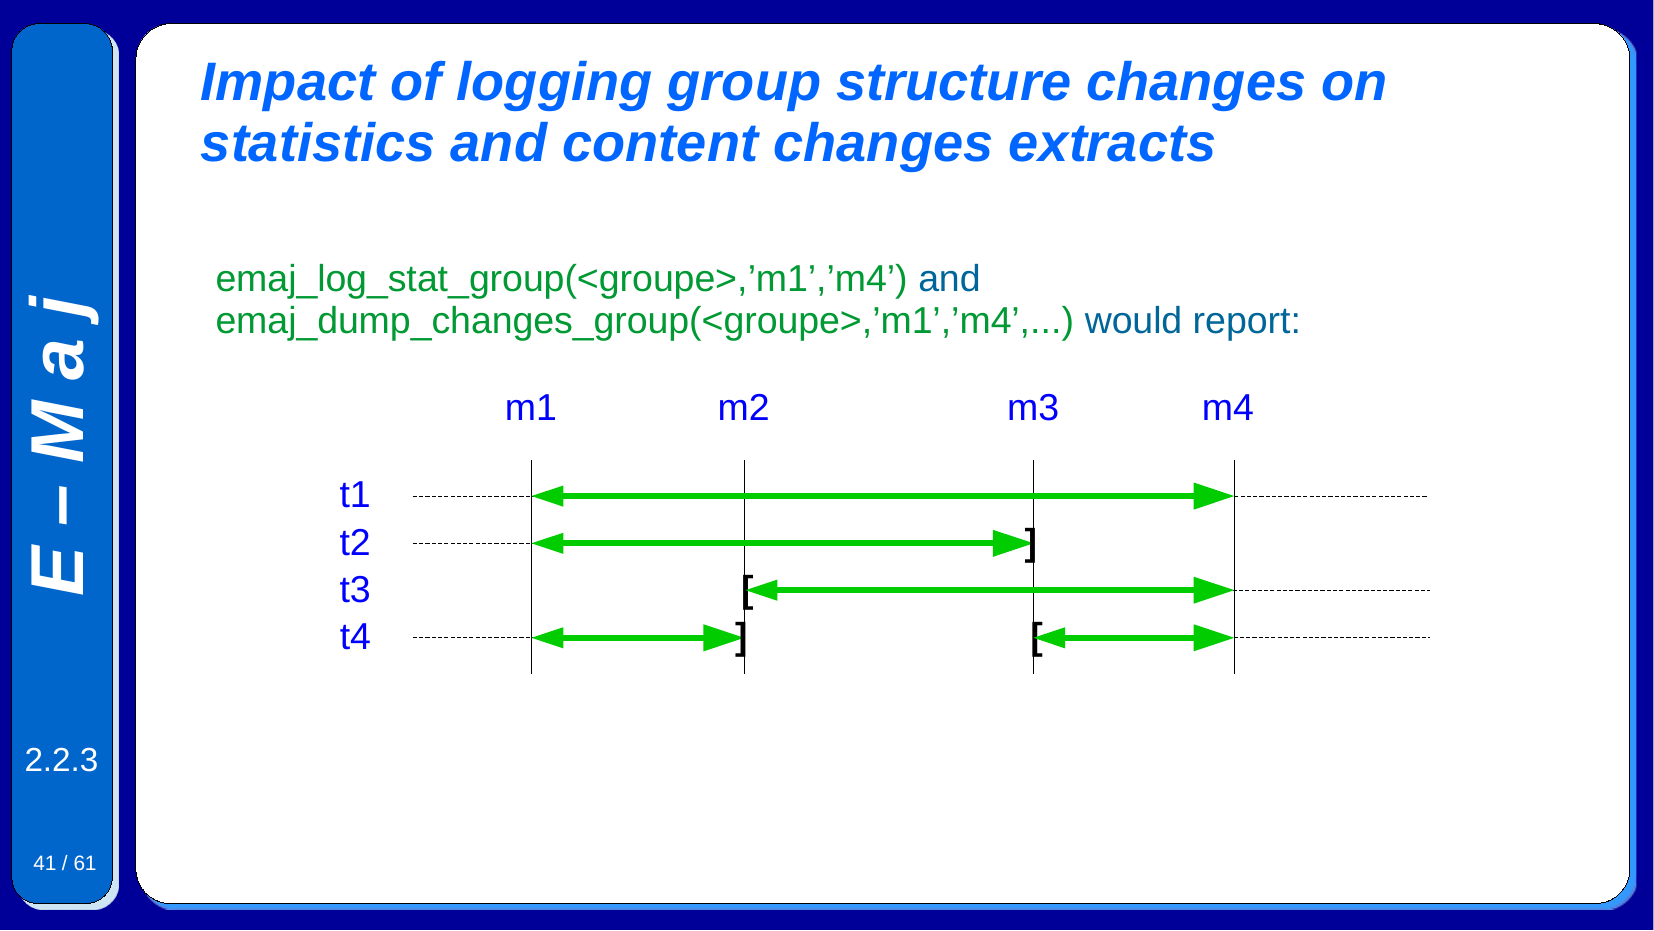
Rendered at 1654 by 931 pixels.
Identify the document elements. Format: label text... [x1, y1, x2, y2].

text_box ] [1009, 513, 1053, 571]
text_box [ [1015, 608, 1058, 666]
text_box t2 [324, 513, 386, 561]
text_box t4 [324, 608, 386, 666]
text_box t1 [324, 466, 386, 513]
text_box [ [726, 561, 769, 618]
text_box emaj_log_stat_group(<groupe>,’m1’,’m4’) and emaj_dump_changes_group(<groupe>,’m1’,’m4’,...) would report: [200, 250, 1316, 350]
text_box ] [720, 608, 763, 666]
title Impact of logging group structure changes on statistics and content changes extracts [200, 34, 1575, 191]
text_box m4 [1187, 379, 1269, 436]
text_box m3 [992, 379, 1074, 436]
text_box m1 [490, 379, 572, 436]
text_box m2 [702, 379, 785, 436]
text_box t3 [324, 561, 386, 608]
